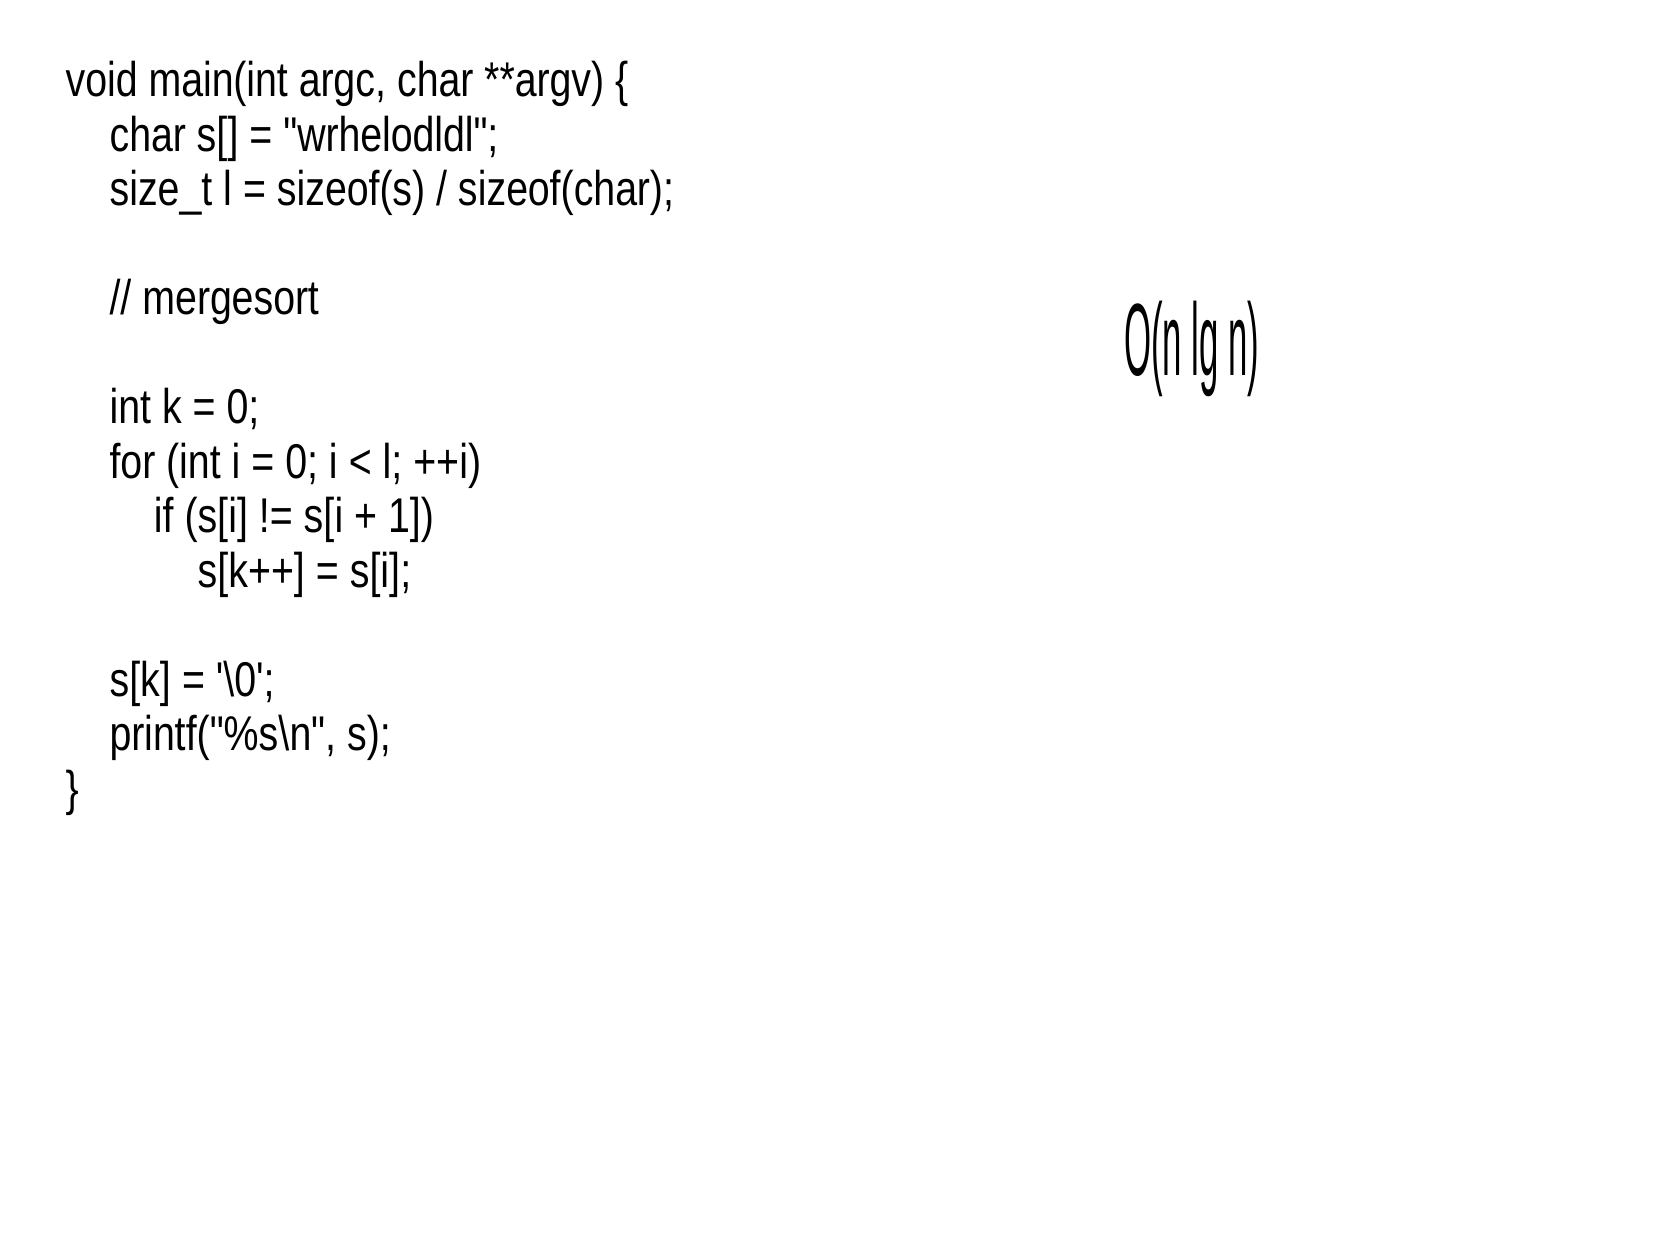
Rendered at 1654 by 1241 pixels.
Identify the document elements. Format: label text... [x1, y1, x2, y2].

text_box O(n lg n) [1109, 274, 1276, 405]
text_box void main(int argc, char **argv) { char s[] = "wrhelodldl"; size_t l = sizeof(s) / sizeof(char); // mergesort int k = 0; for (int i = 0; i < l; ++i) if (s[i] != s[i + 1]) s[k++] = s[i]; s[k] = '\0'; printf("%s\n", s); } [50, 45, 691, 826]
